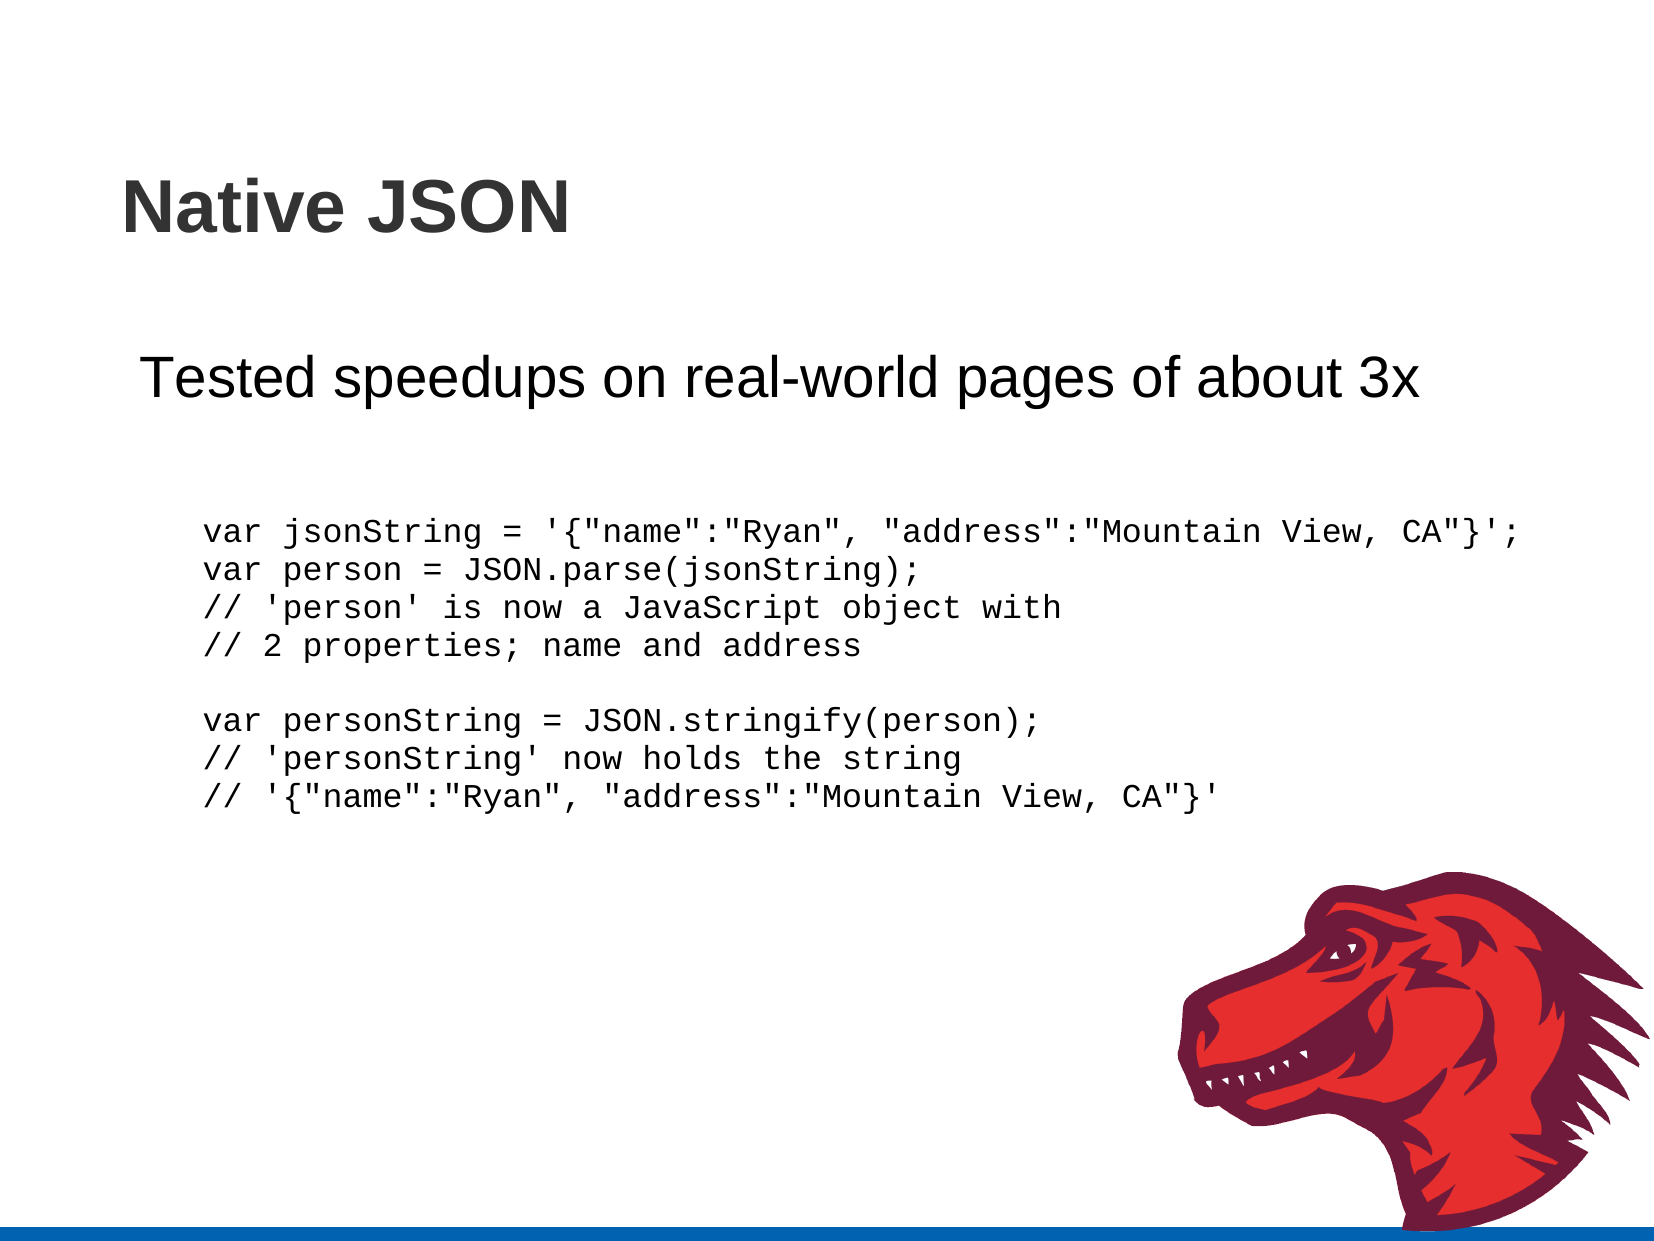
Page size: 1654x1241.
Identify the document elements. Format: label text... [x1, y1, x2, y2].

text_box var jsonString = '{"name":"Ryan", "address":"Mountain View, CA"}'; var person = JSON.parse(jsonString); // 'person' is now a JavaScript object with // 2 properties; name and address var personString = JSON.stringify(person); // 'personString' now holds the string // '{"name":"Ryan", "address":"Mountain View, CA"}' [187, 507, 1538, 901]
picture [1171, 872, 1654, 1241]
title Native JSON [121, 110, 1534, 303]
list Tested speedups on real-world pages of about 3x [121, 344, 1534, 1112]
